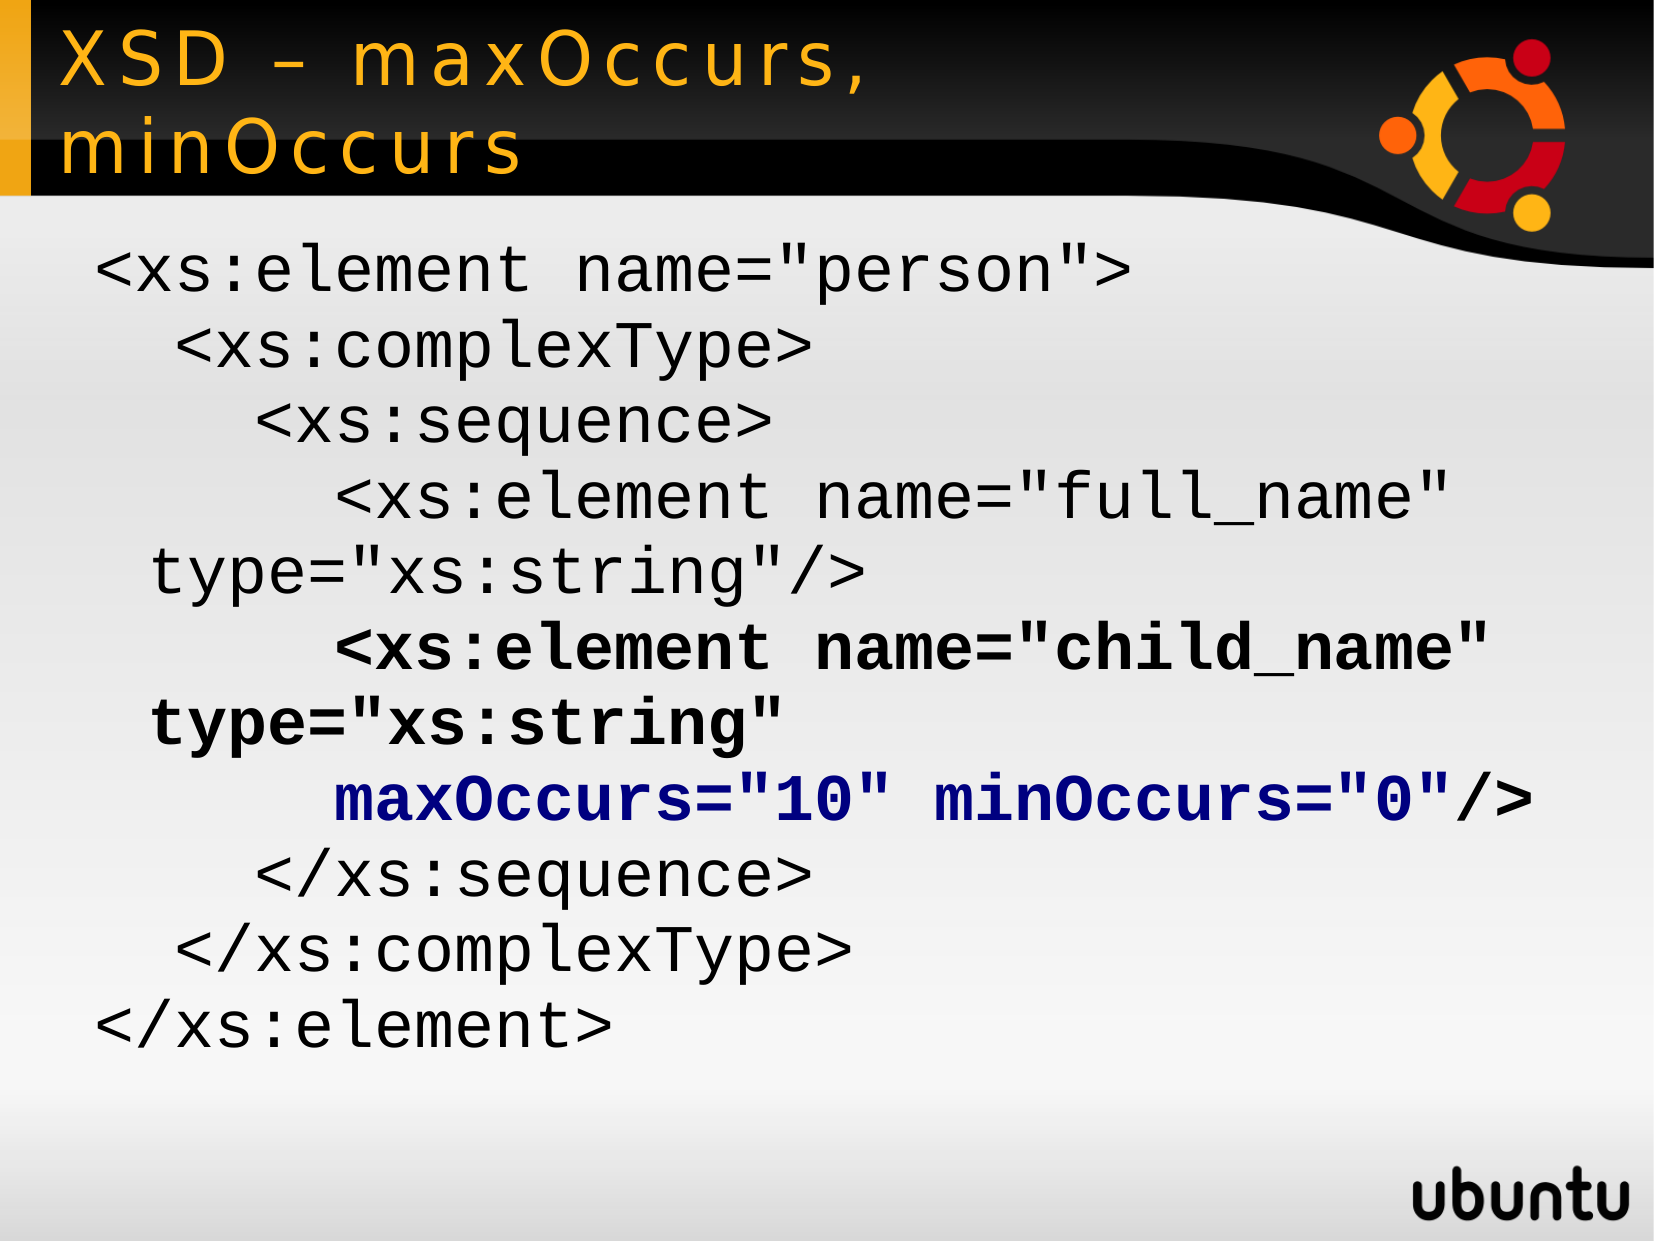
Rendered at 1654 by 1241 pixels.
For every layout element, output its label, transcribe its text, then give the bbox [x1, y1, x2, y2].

list <xs:element name="person"> <xs:complexType> <xs:sequence> <xs:element name="full_name" type="xs:string"/> <xs:element name="child_name" type="xs:string" maxOccurs="10" minOccurs="0"/> </xs:sequence> </xs:complexType> </xs:element> [76, 236, 1565, 1068]
picture [0, 0, 1654, 1241]
title XSD – maxOccurs, minOccurs [59, 16, 1270, 191]
